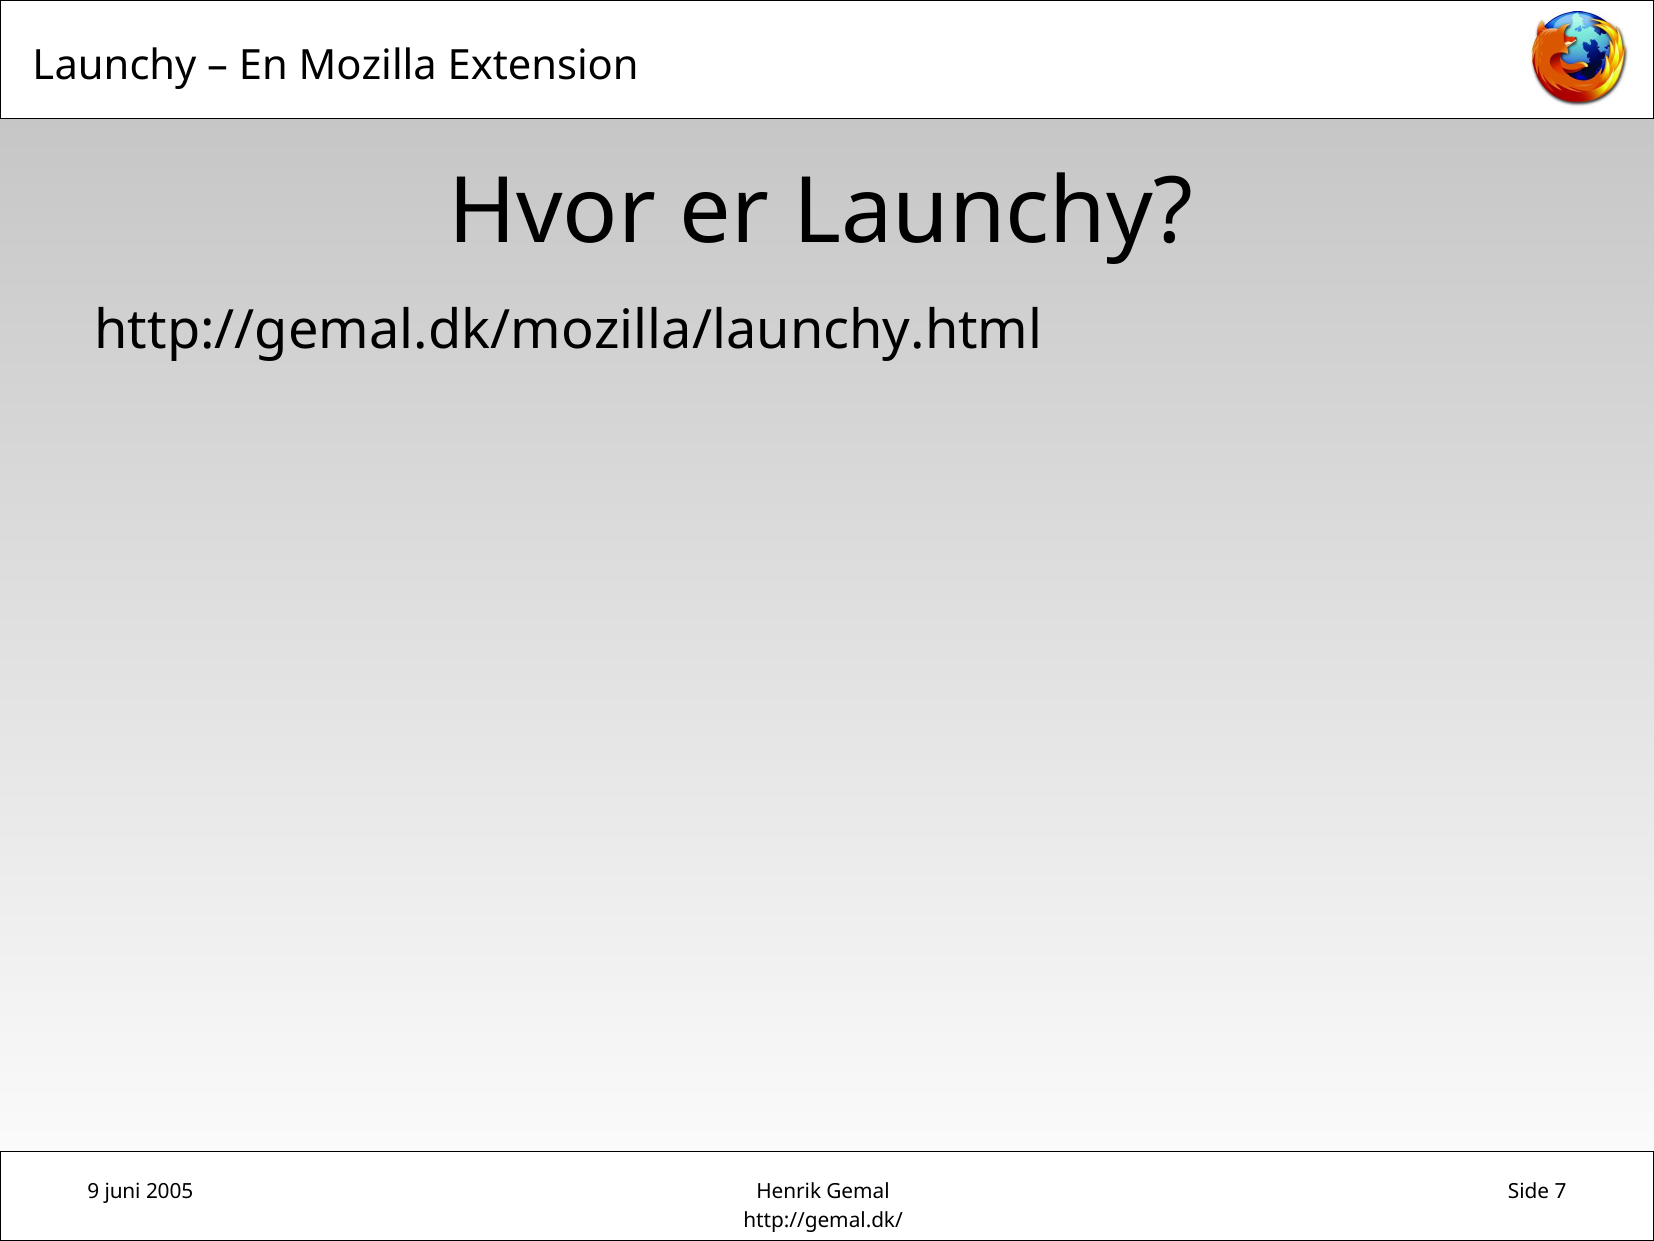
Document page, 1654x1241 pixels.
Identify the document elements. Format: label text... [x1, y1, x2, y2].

list http://gemal.dk/mozilla/launchy.html [76, 290, 1565, 1004]
title Hvor er Launchy? [76, 147, 1565, 267]
picture [1529, 11, 1630, 108]
